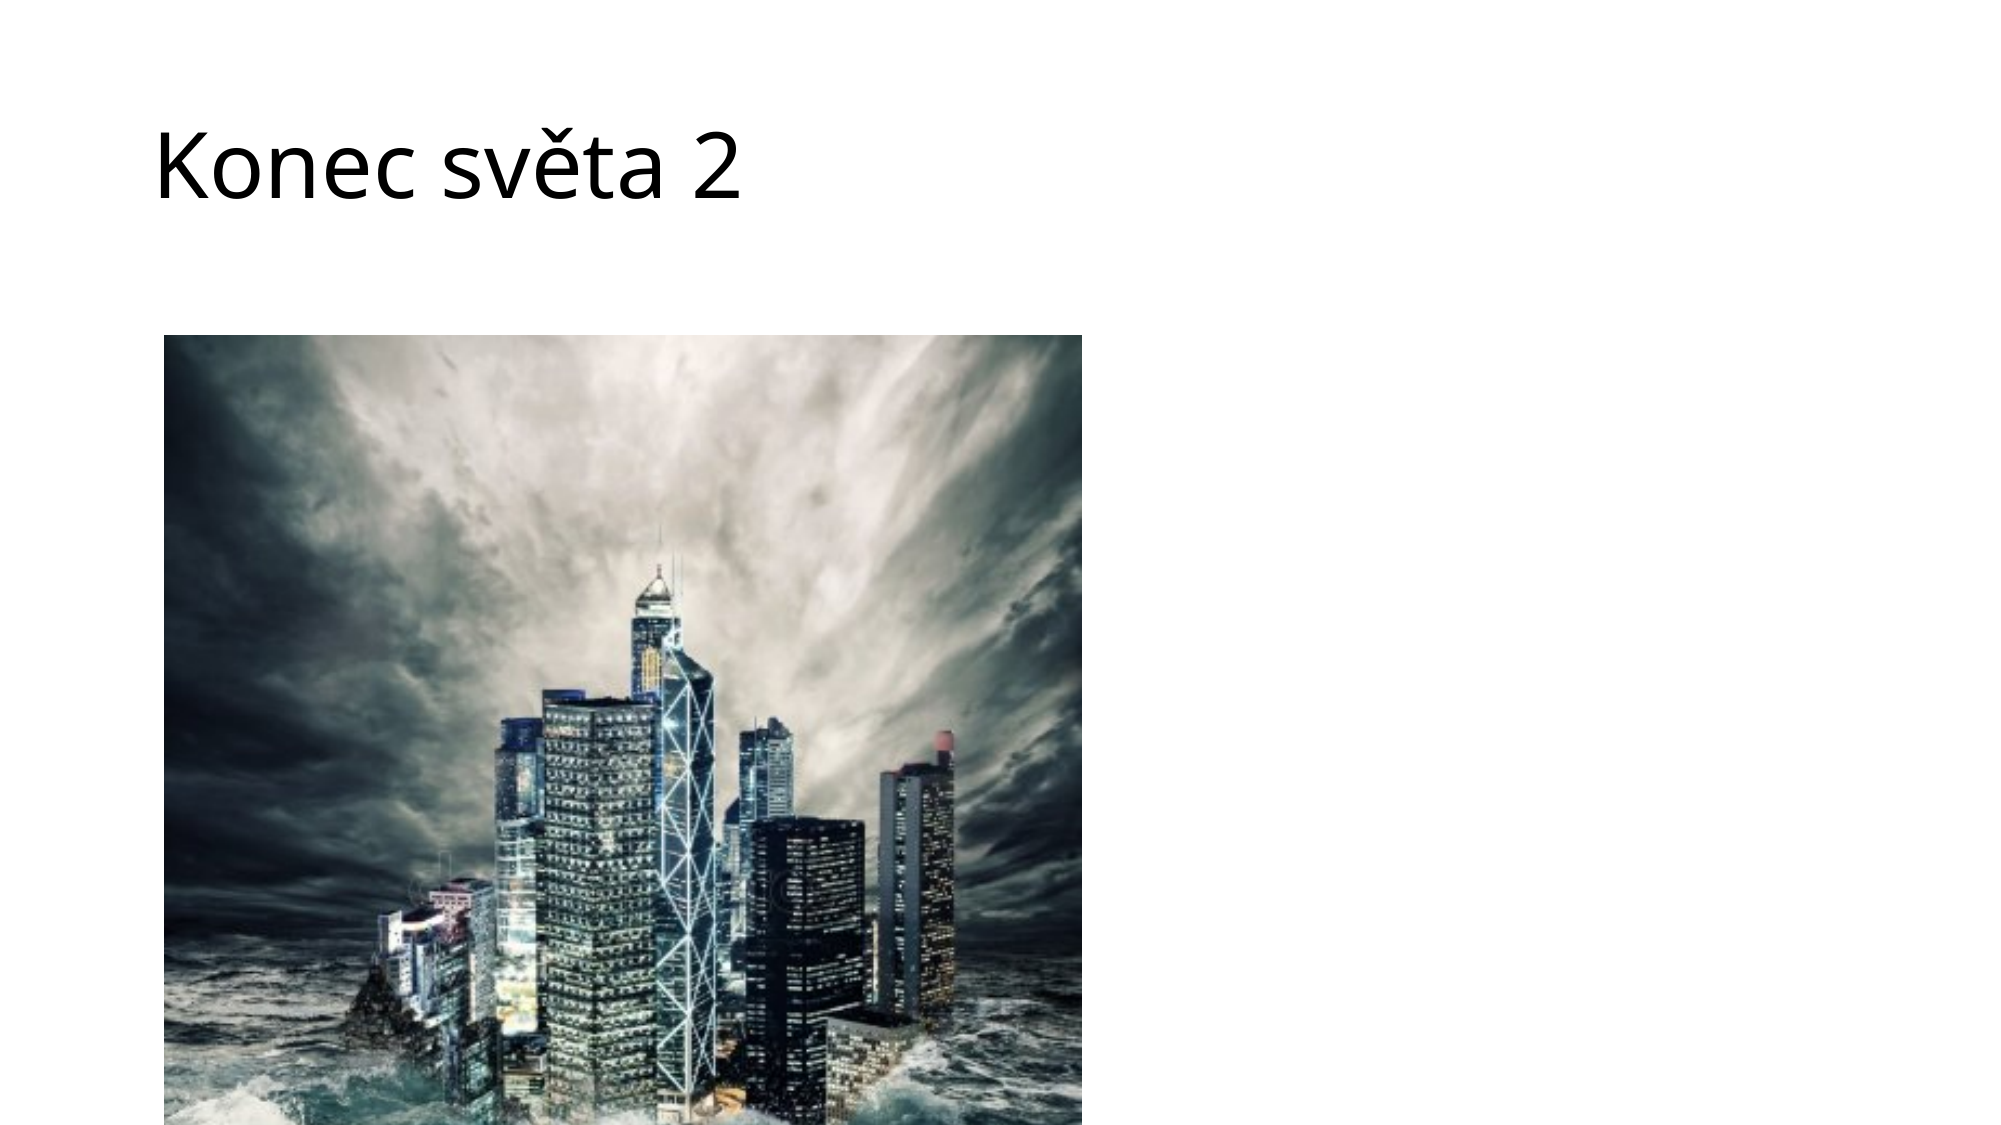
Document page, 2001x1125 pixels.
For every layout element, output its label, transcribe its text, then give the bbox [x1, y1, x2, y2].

picture [164, 335, 1082, 1125]
title Konec světa 2 [137, 59, 1863, 278]
